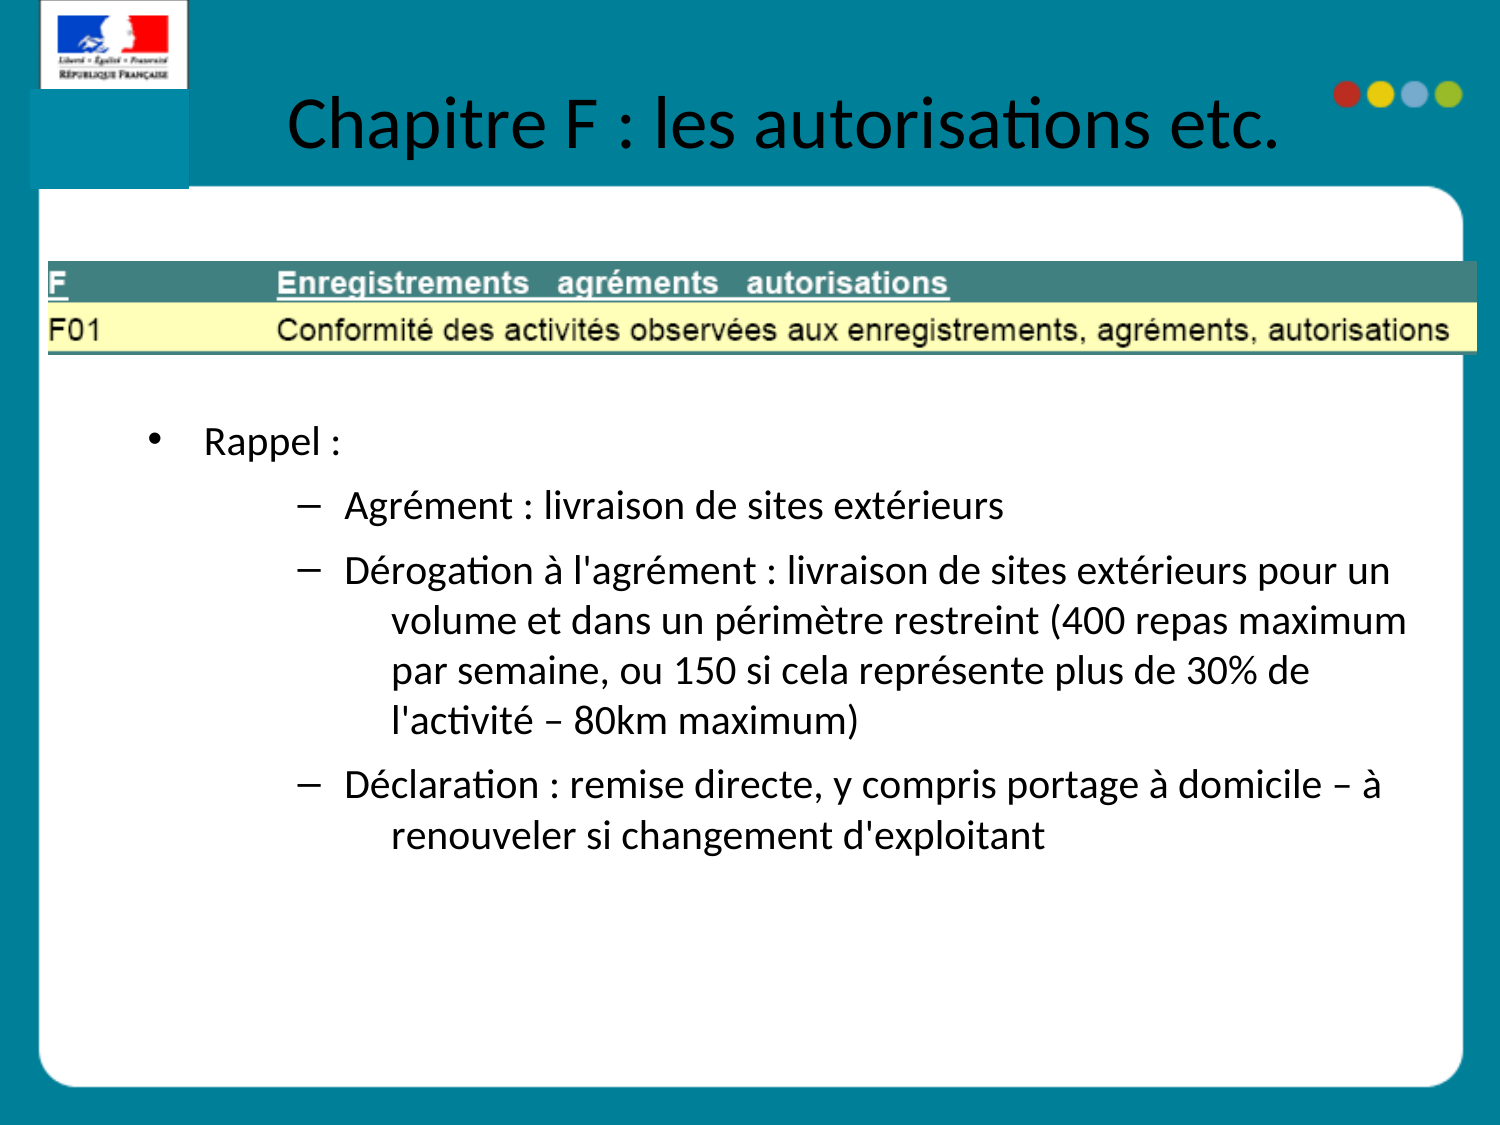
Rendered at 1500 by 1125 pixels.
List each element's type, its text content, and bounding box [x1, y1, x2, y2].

picture [48, 261, 1477, 355]
title Chapitre F : les autorisations etc. [147, 0, 1423, 237]
list Rappel : Agrément : livraison de sites extérieurs Dérogation à l'agrément : livraison de sites extérieurs pour un volume et dans un périmètre restreint (400 repas maximum par semaine, ou 150 si cela représente plus de 30% de l'activité – 80km maximum) Déclaration : remise directe, y compris portage à domicile – à renouveler si changement d'exploitant [147, 413, 1412, 862]
